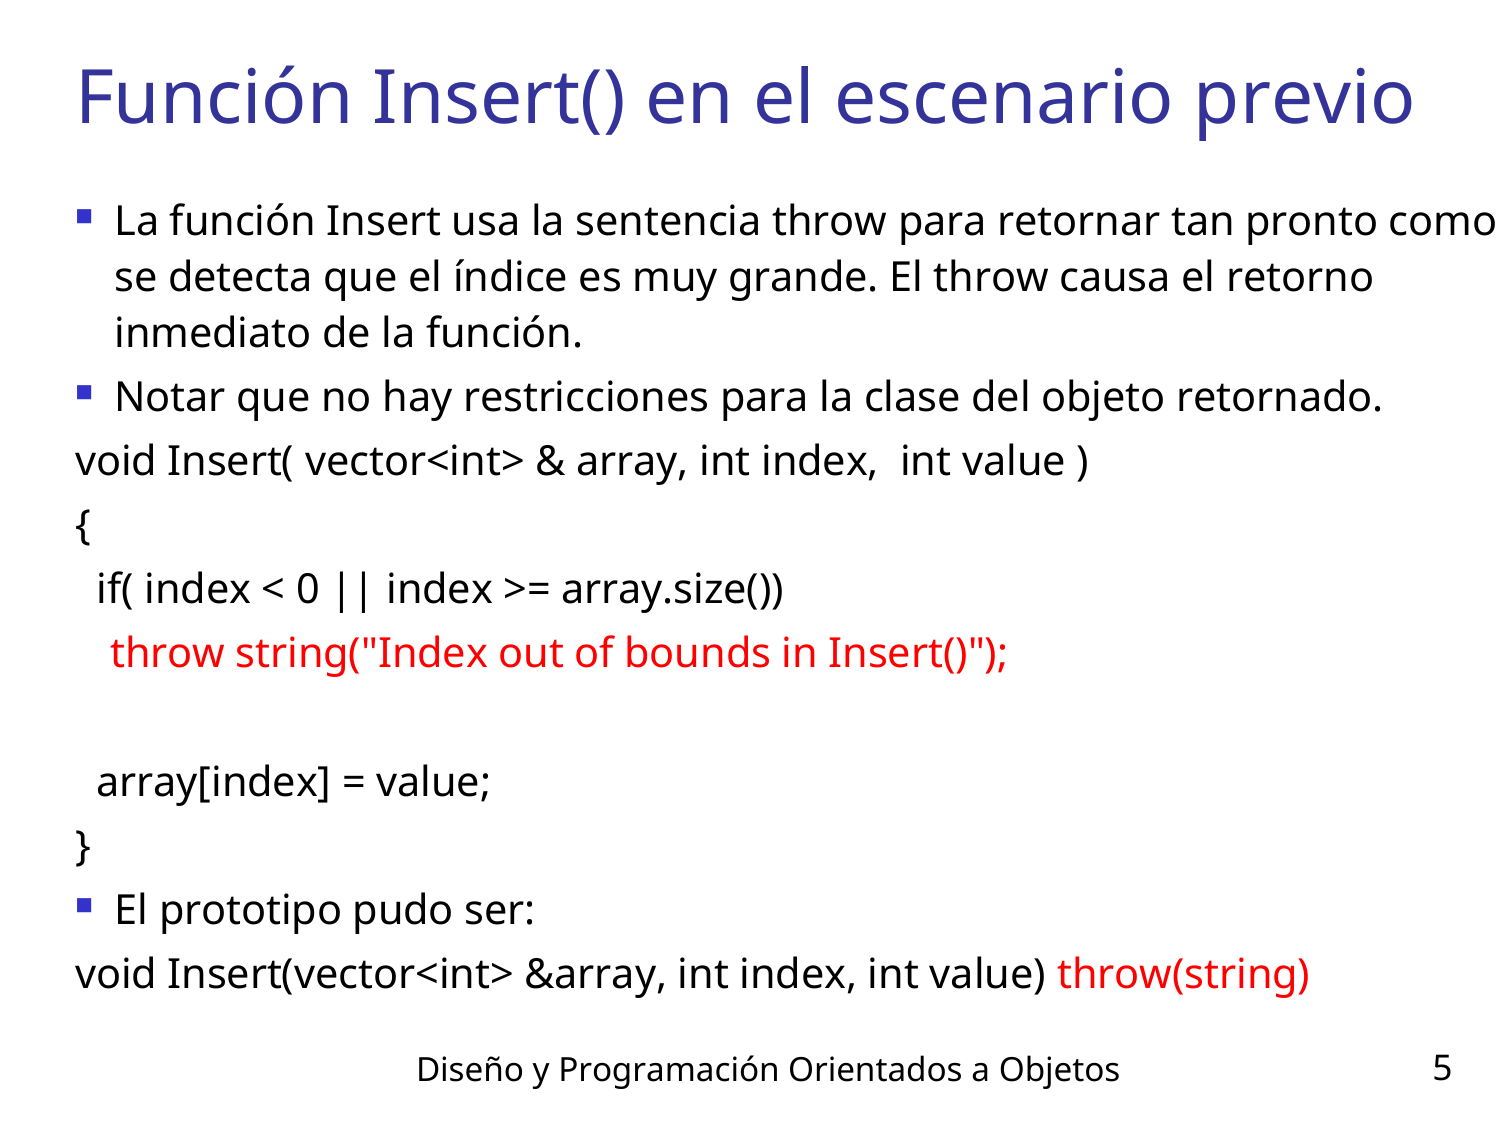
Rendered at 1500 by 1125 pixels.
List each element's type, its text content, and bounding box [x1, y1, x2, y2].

title Función Insert() en el escenario previo [75, 12, 1466, 175]
list La función Insert usa la sentencia throw para retornar tan pronto como se detecta que el índice es muy grande. El throw causa el retorno inmediato de la función. Notar que no hay restricciones para la clase del objeto retornado. void Insert( vector<int> & array, int index, int value )‏ { if( index < 0 || index >= array.size())‏ throw string("Index out of bounds in Insert()"); array[index] = value; } El prototipo pudo ser: void Insert(vector<int> &array, int index, int value) throw(string) [75, 191, 1500, 1013]
